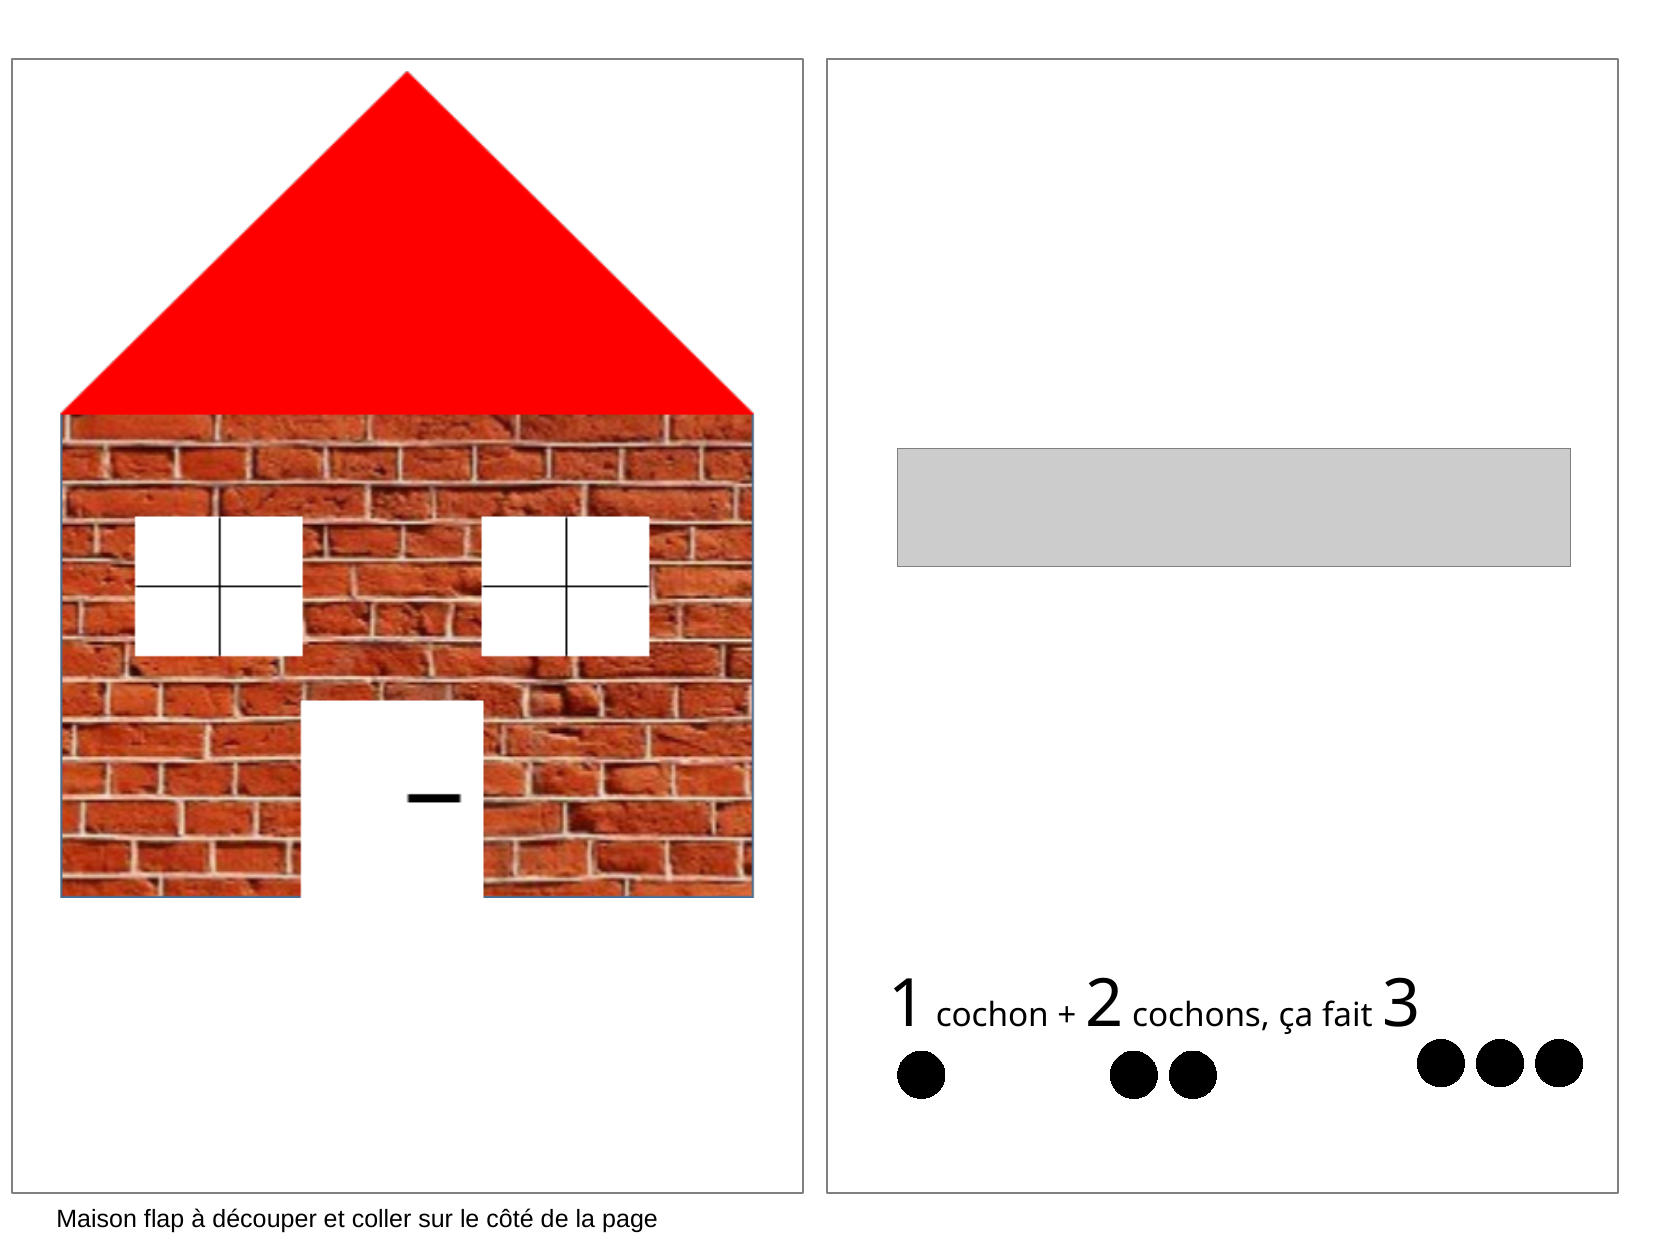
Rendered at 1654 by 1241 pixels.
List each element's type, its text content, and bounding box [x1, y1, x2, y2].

text_box 1 cochon + 2 cochons, ça fait 3 [874, 947, 1619, 1057]
text_box Maison flap à découper et coller sur le côté de la page [41, 1197, 780, 1241]
picture [59, 70, 756, 898]
text_box [826, 59, 1619, 1193]
text_box [11, 59, 804, 1193]
